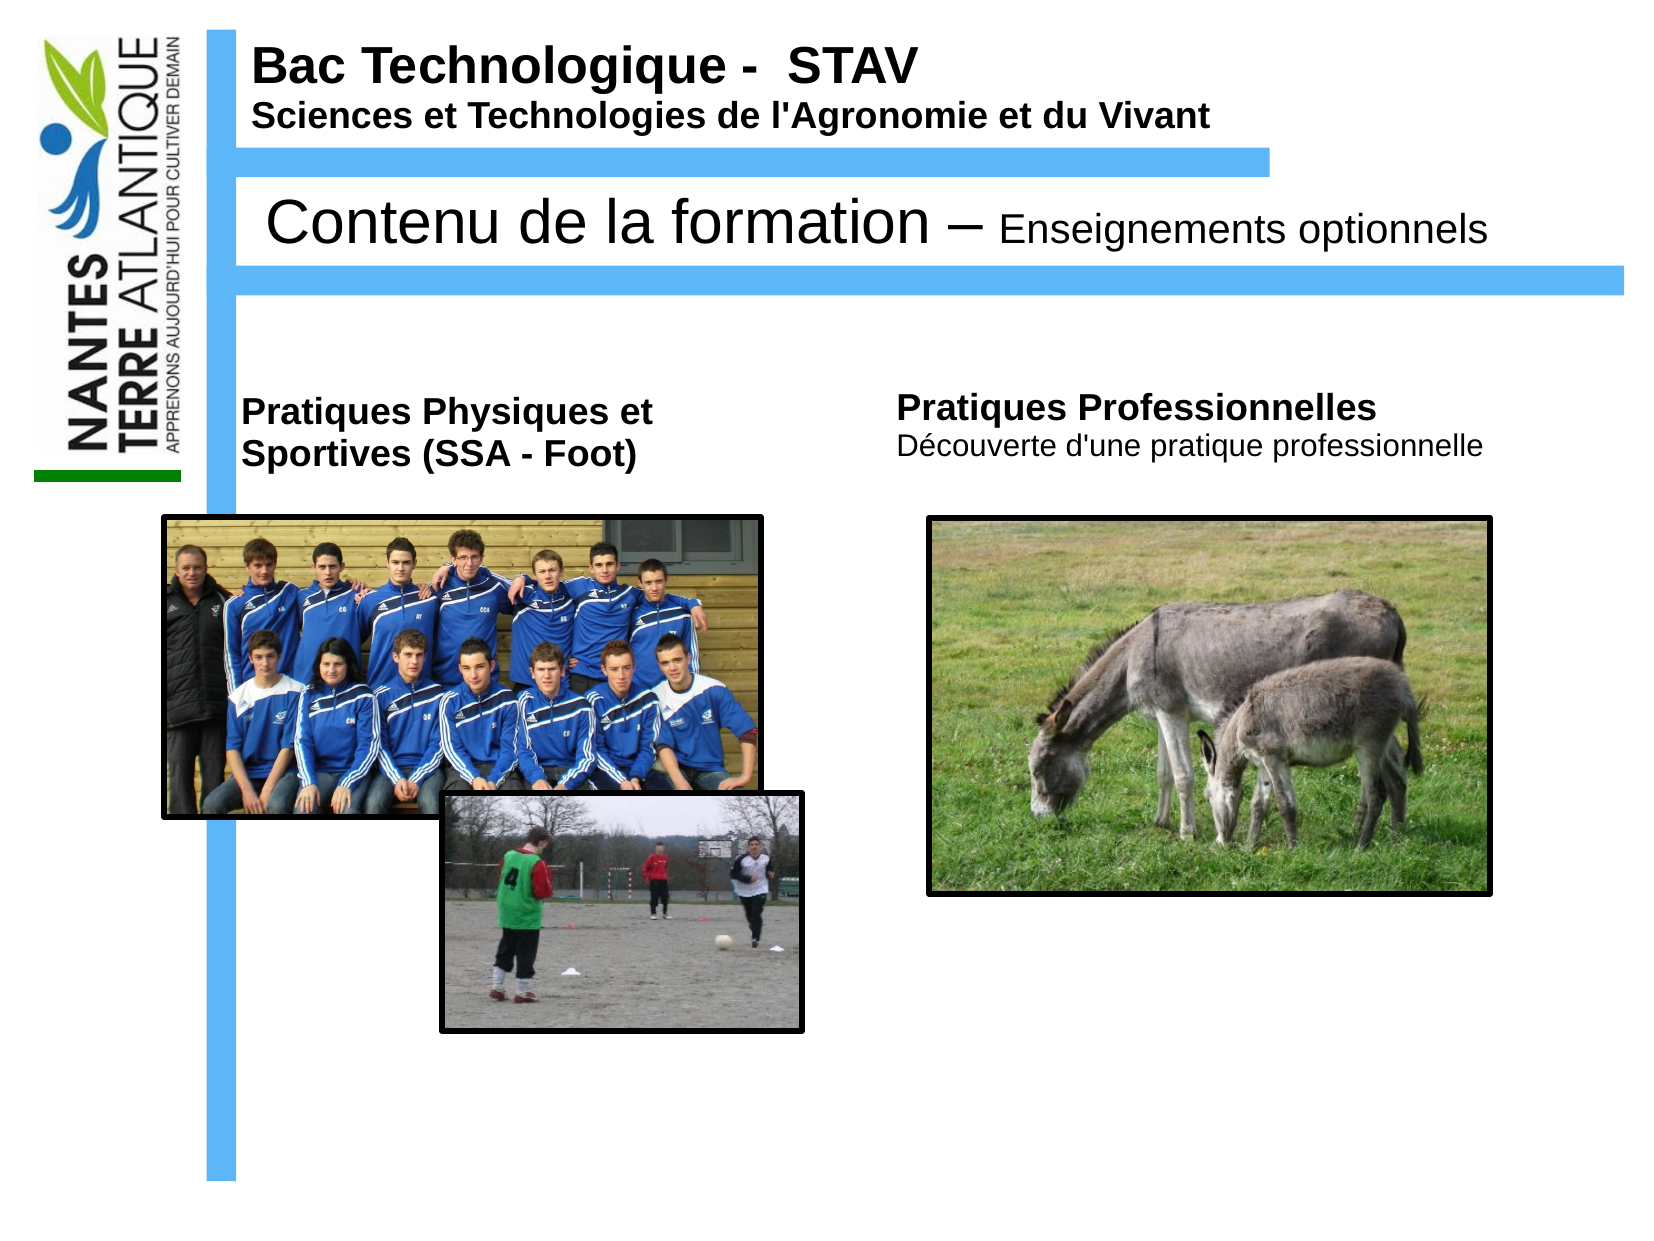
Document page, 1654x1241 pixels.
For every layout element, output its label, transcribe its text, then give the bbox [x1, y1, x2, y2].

picture [444, 796, 800, 1028]
picture [40, 37, 181, 454]
picture [931, 520, 1488, 891]
title Contenu de la formation – Enseignements optionnels [265, 177, 1565, 266]
picture [167, 520, 758, 815]
text_box Pratiques Professionnelles Découverte d'une pratique professionnelle [881, 378, 1555, 507]
text_box Pratiques Physiques et Sportives (SSA - Foot) [226, 382, 758, 514]
